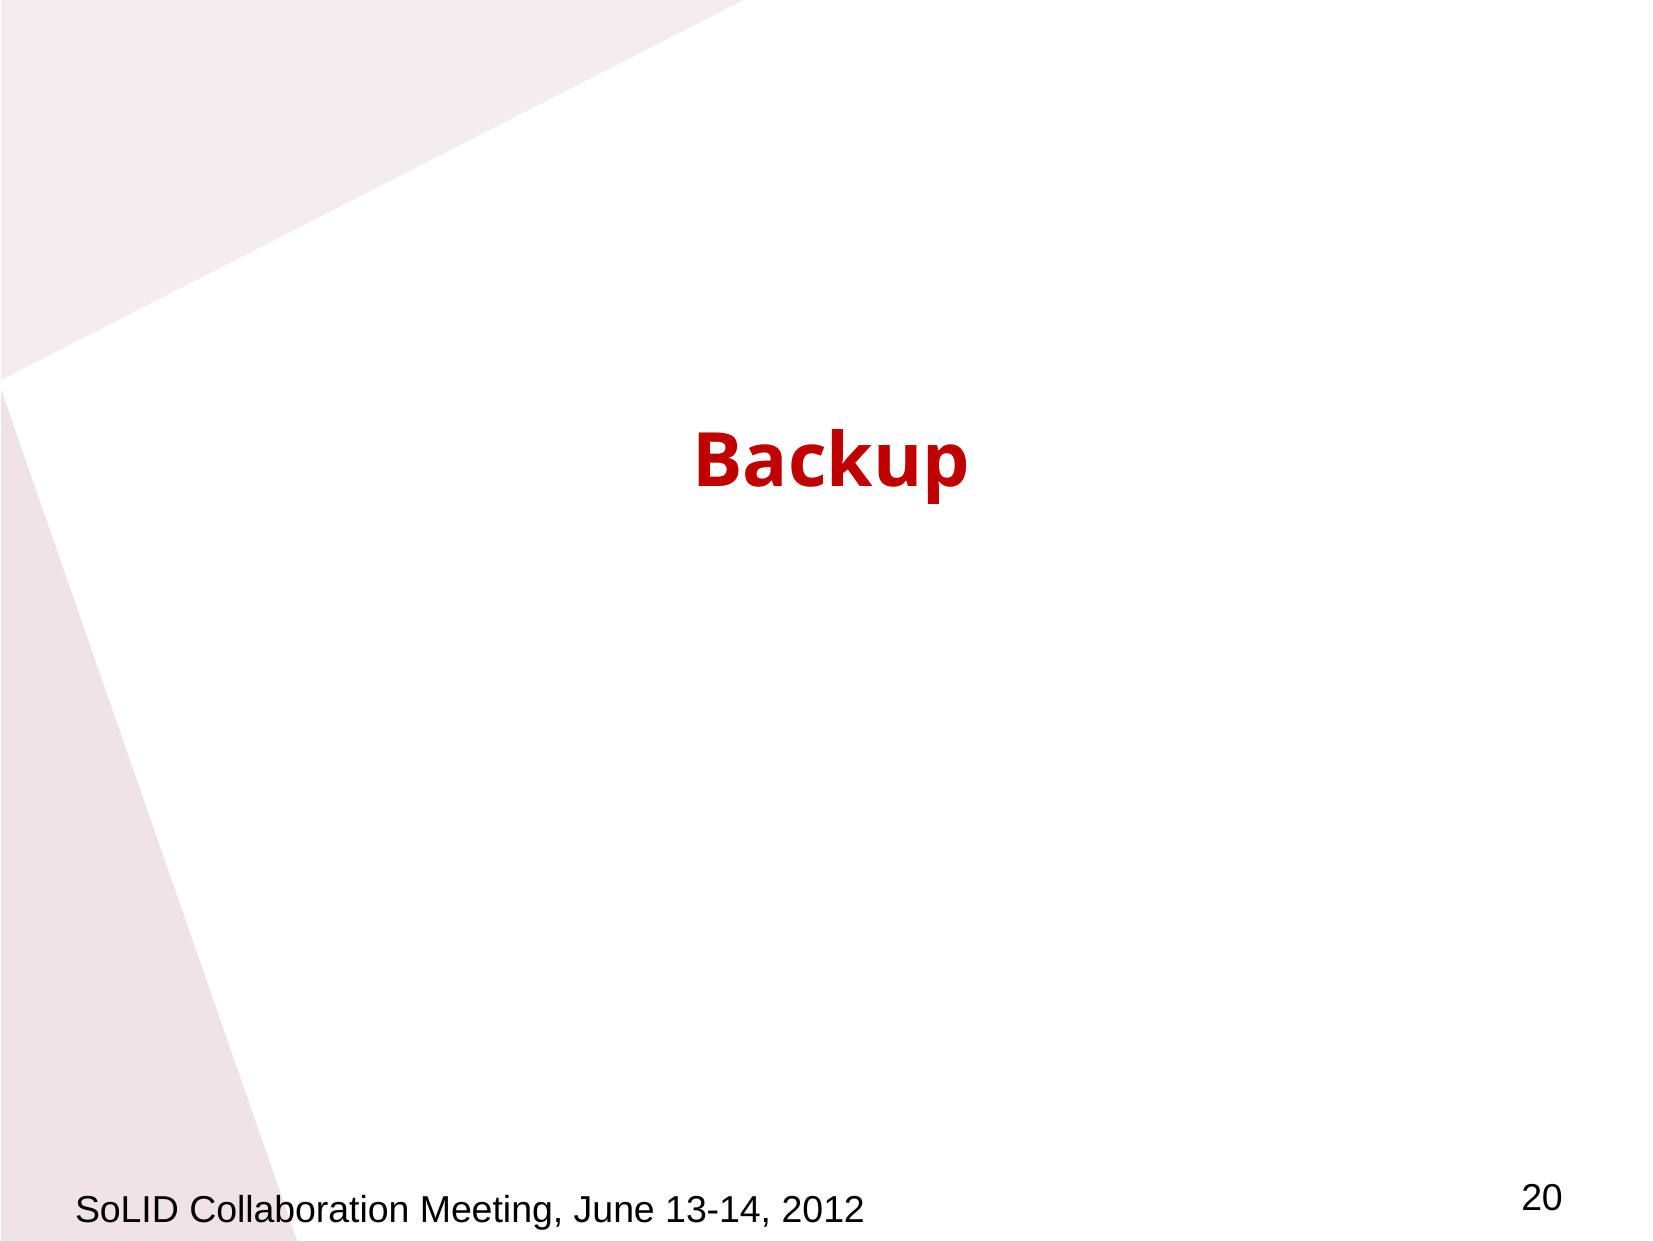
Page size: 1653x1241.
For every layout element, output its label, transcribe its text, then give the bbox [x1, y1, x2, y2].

title Backup [75, 412, 1588, 538]
